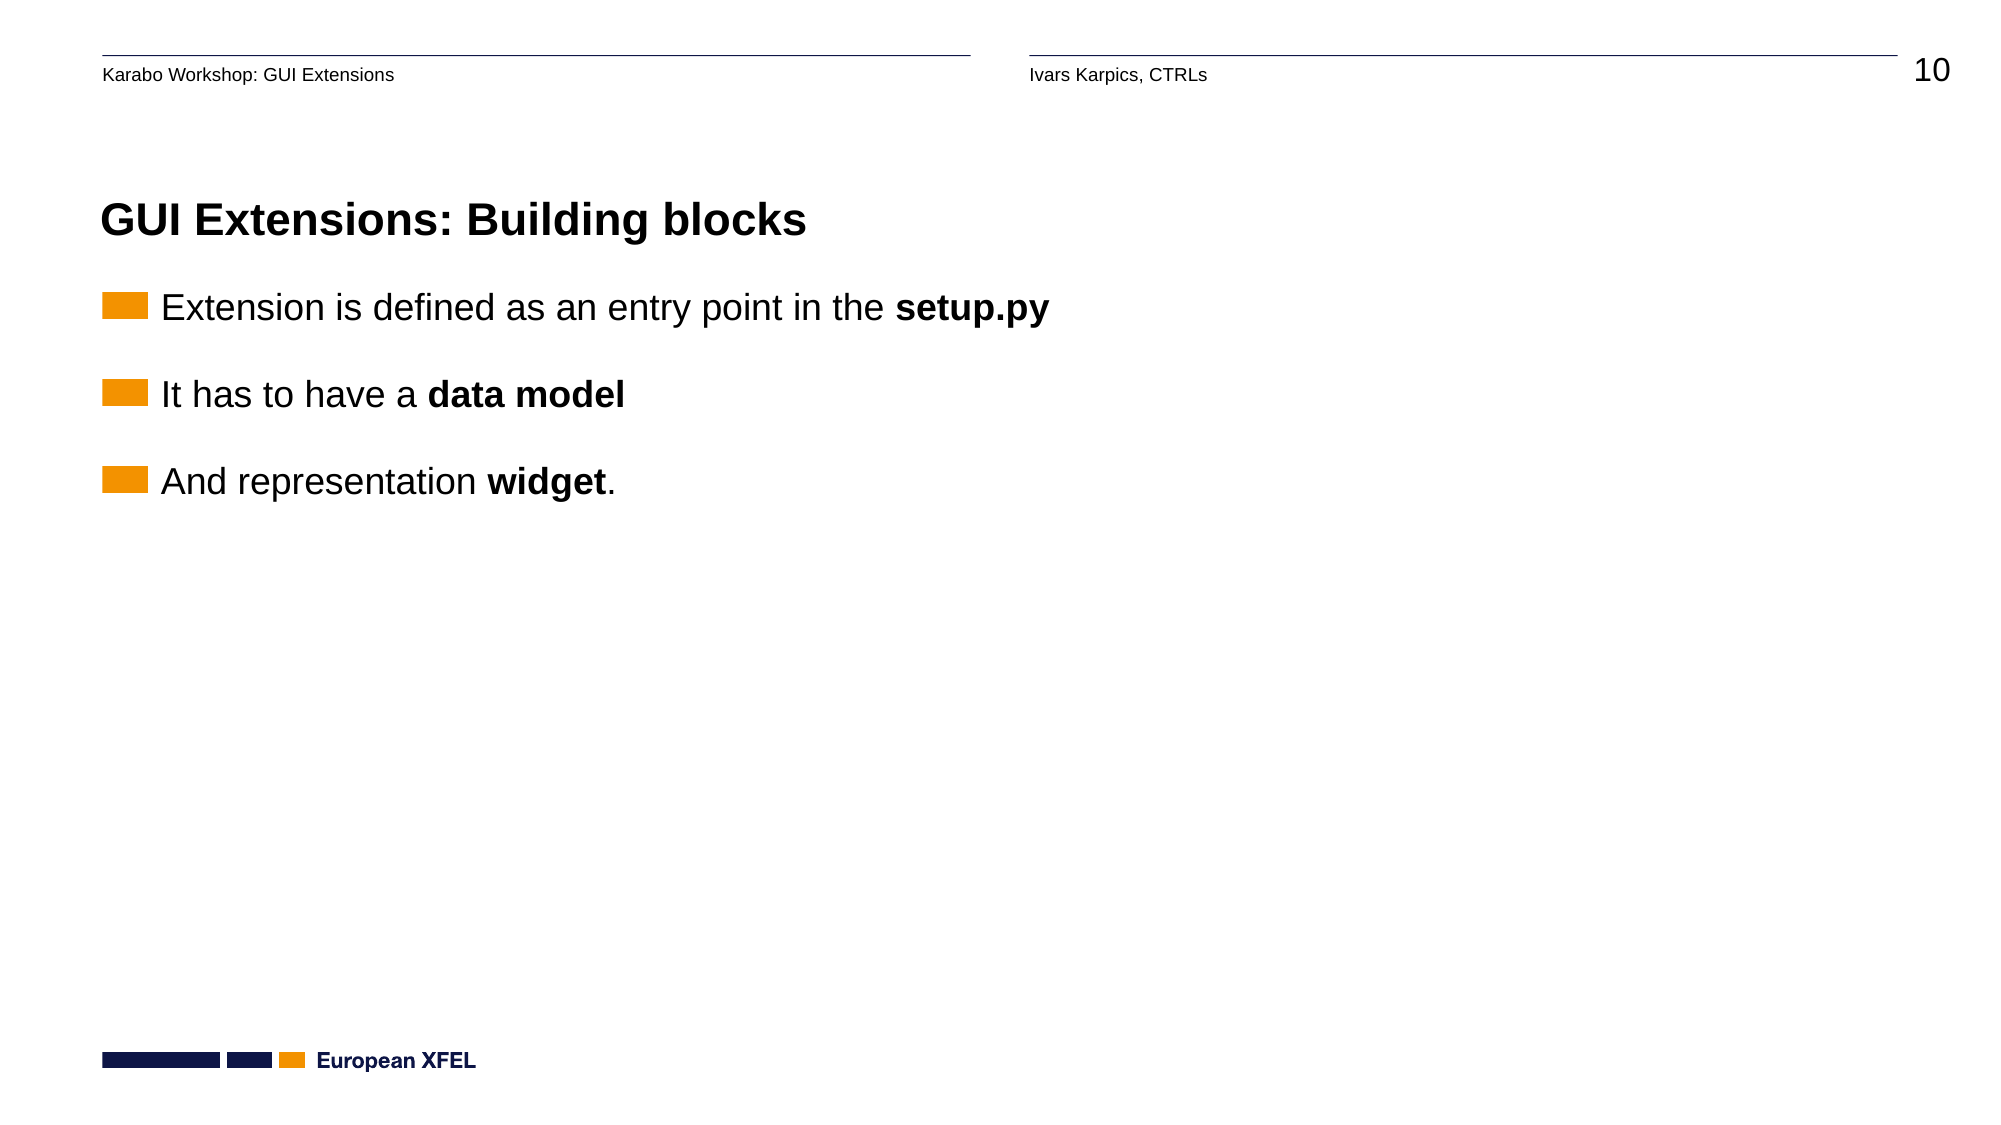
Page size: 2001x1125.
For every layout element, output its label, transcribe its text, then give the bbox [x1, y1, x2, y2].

list Extension is defined as an entry point in the setup.py It has to have a data model And representation widget. [102, 278, 1898, 917]
title GUI Extensions: Building blocks [100, 116, 1898, 245]
